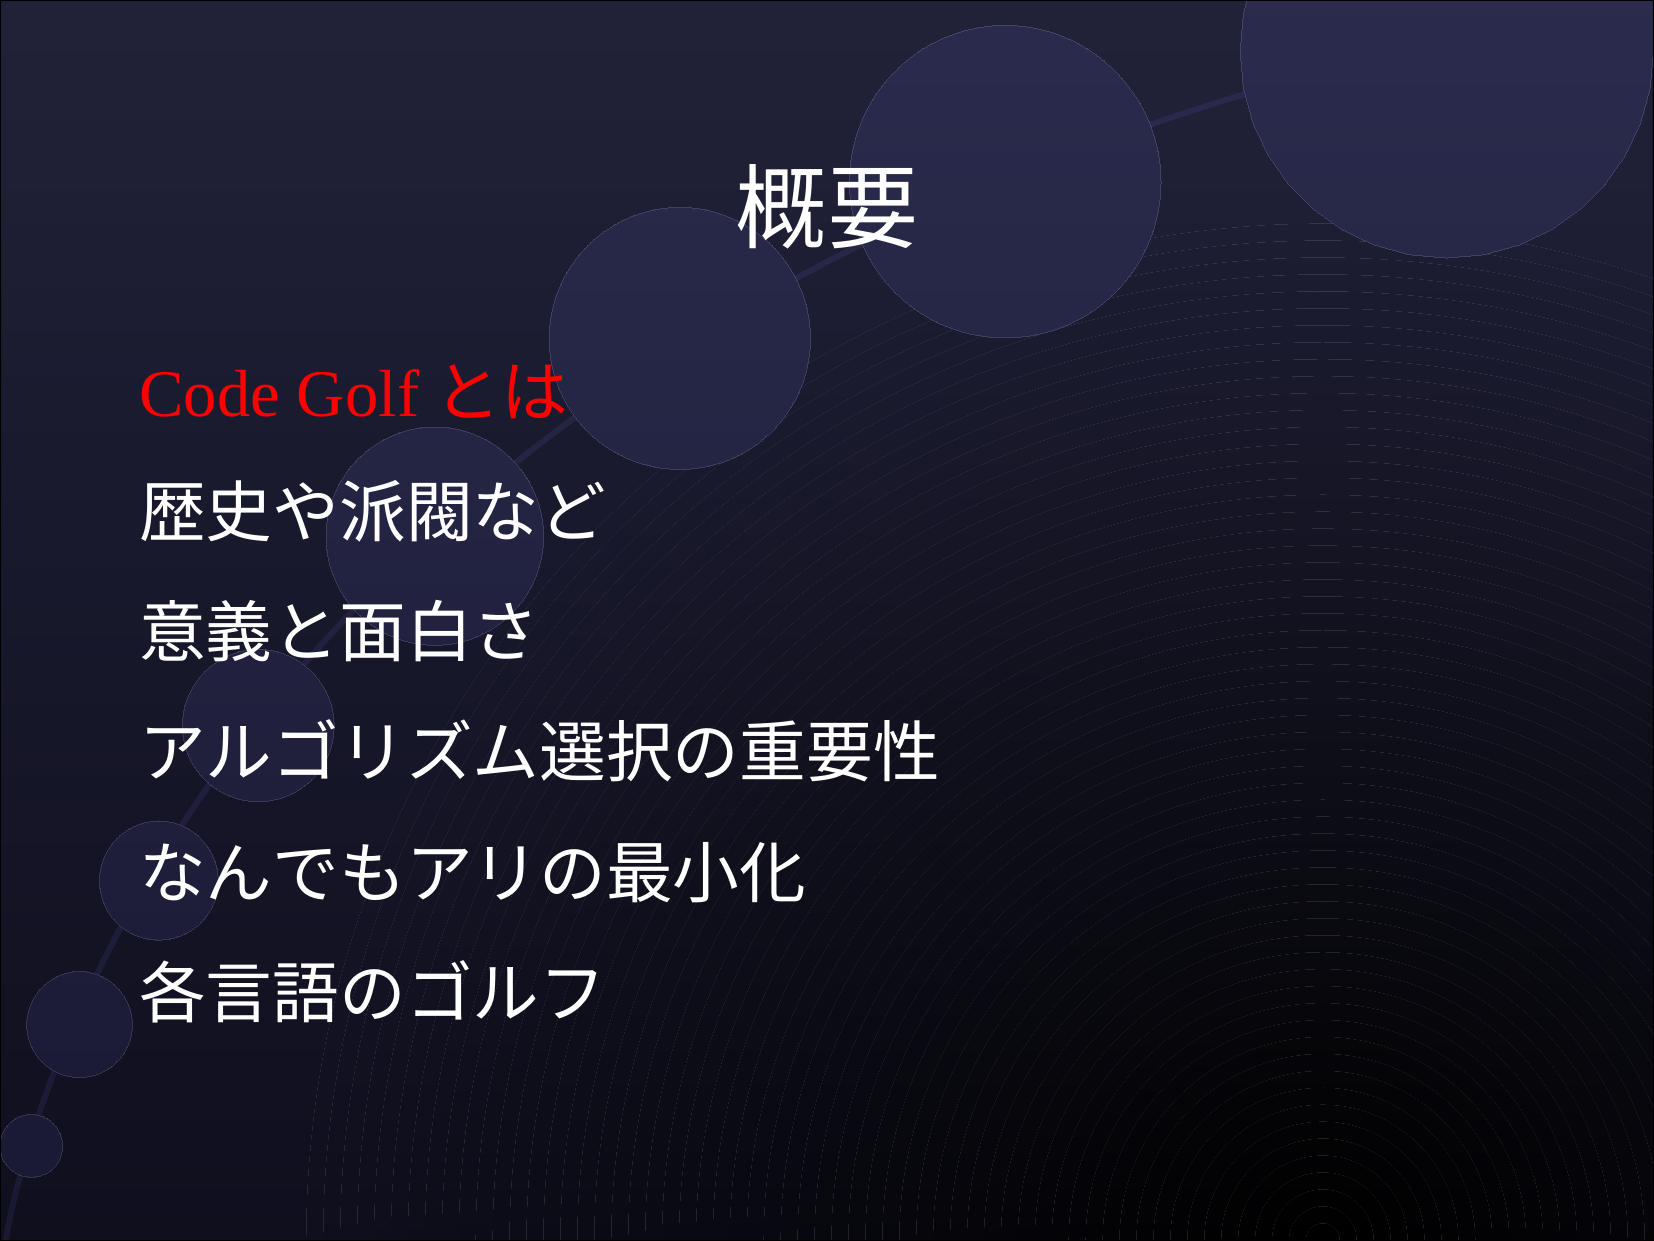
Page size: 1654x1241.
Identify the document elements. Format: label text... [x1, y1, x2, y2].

list Code Golfとは 歴史や派閥など 意義と面白さ アルゴリズム選択の重要性 なんでもアリの最小化 各言語のゴルフ [121, 344, 1534, 1127]
title 概要 [121, 102, 1534, 311]
